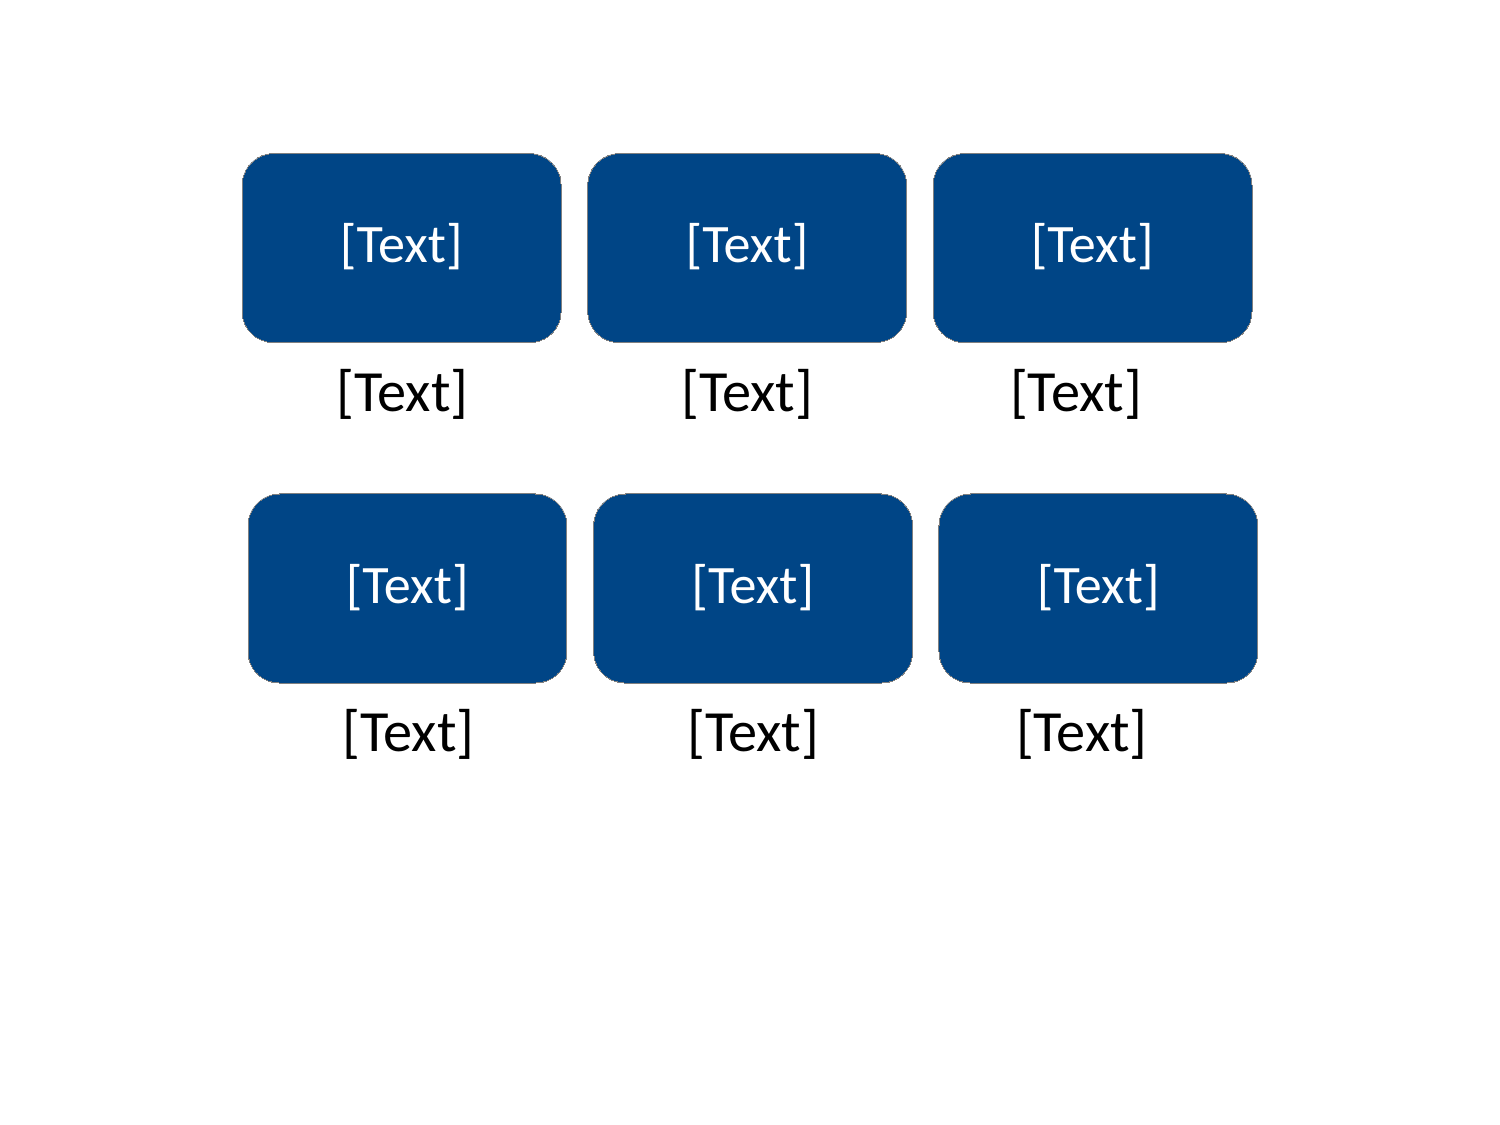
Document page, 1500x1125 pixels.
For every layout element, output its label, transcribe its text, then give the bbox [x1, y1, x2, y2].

text_box [Text] [651, 352, 844, 439]
text_box [Text] [248, 493, 567, 684]
text_box [Text] [938, 493, 1258, 684]
text_box [Text] [312, 692, 505, 779]
text_box [Text] [587, 153, 907, 343]
text_box [Text] [242, 153, 562, 343]
text_box [Text] [986, 692, 1178, 779]
text_box [Text] [593, 493, 913, 684]
text_box [Text] [657, 692, 849, 779]
text_box [Text] [307, 352, 499, 439]
text_box [Text] [933, 153, 1253, 343]
text_box [Text] [980, 352, 1172, 439]
